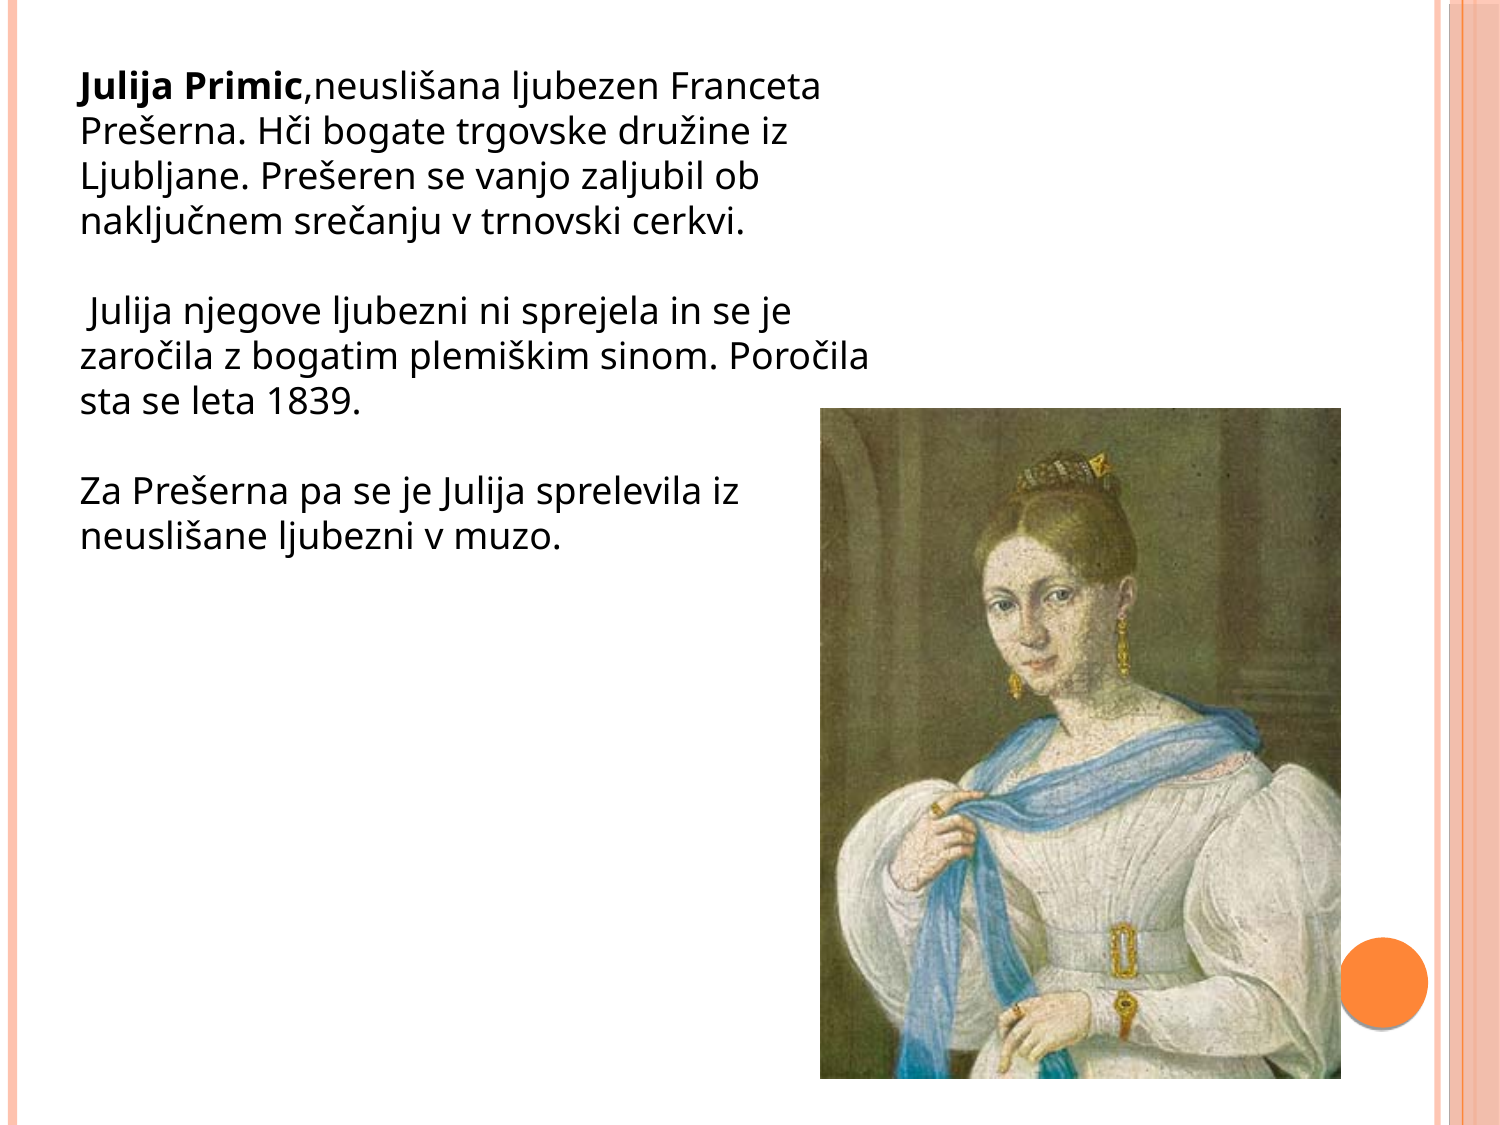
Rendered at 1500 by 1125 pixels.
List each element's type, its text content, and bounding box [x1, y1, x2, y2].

text_box Julija Primic,neuslišana ljubezen Franceta Prešerna. Hči bogate trgovske družine iz Ljubljane. Prešeren se vanjo zaljubil ob naključnem srečanju v trnovski cerkvi. Julija njegove ljubezni ni sprejela in se je zaročila z bogatim plemiškim sinom. Poročila sta se leta 1839. Za Prešerna pa se je Julija sprelevila iz neuslišane ljubezni v muzo. [64, 54, 916, 565]
picture [820, 408, 1341, 1079]
